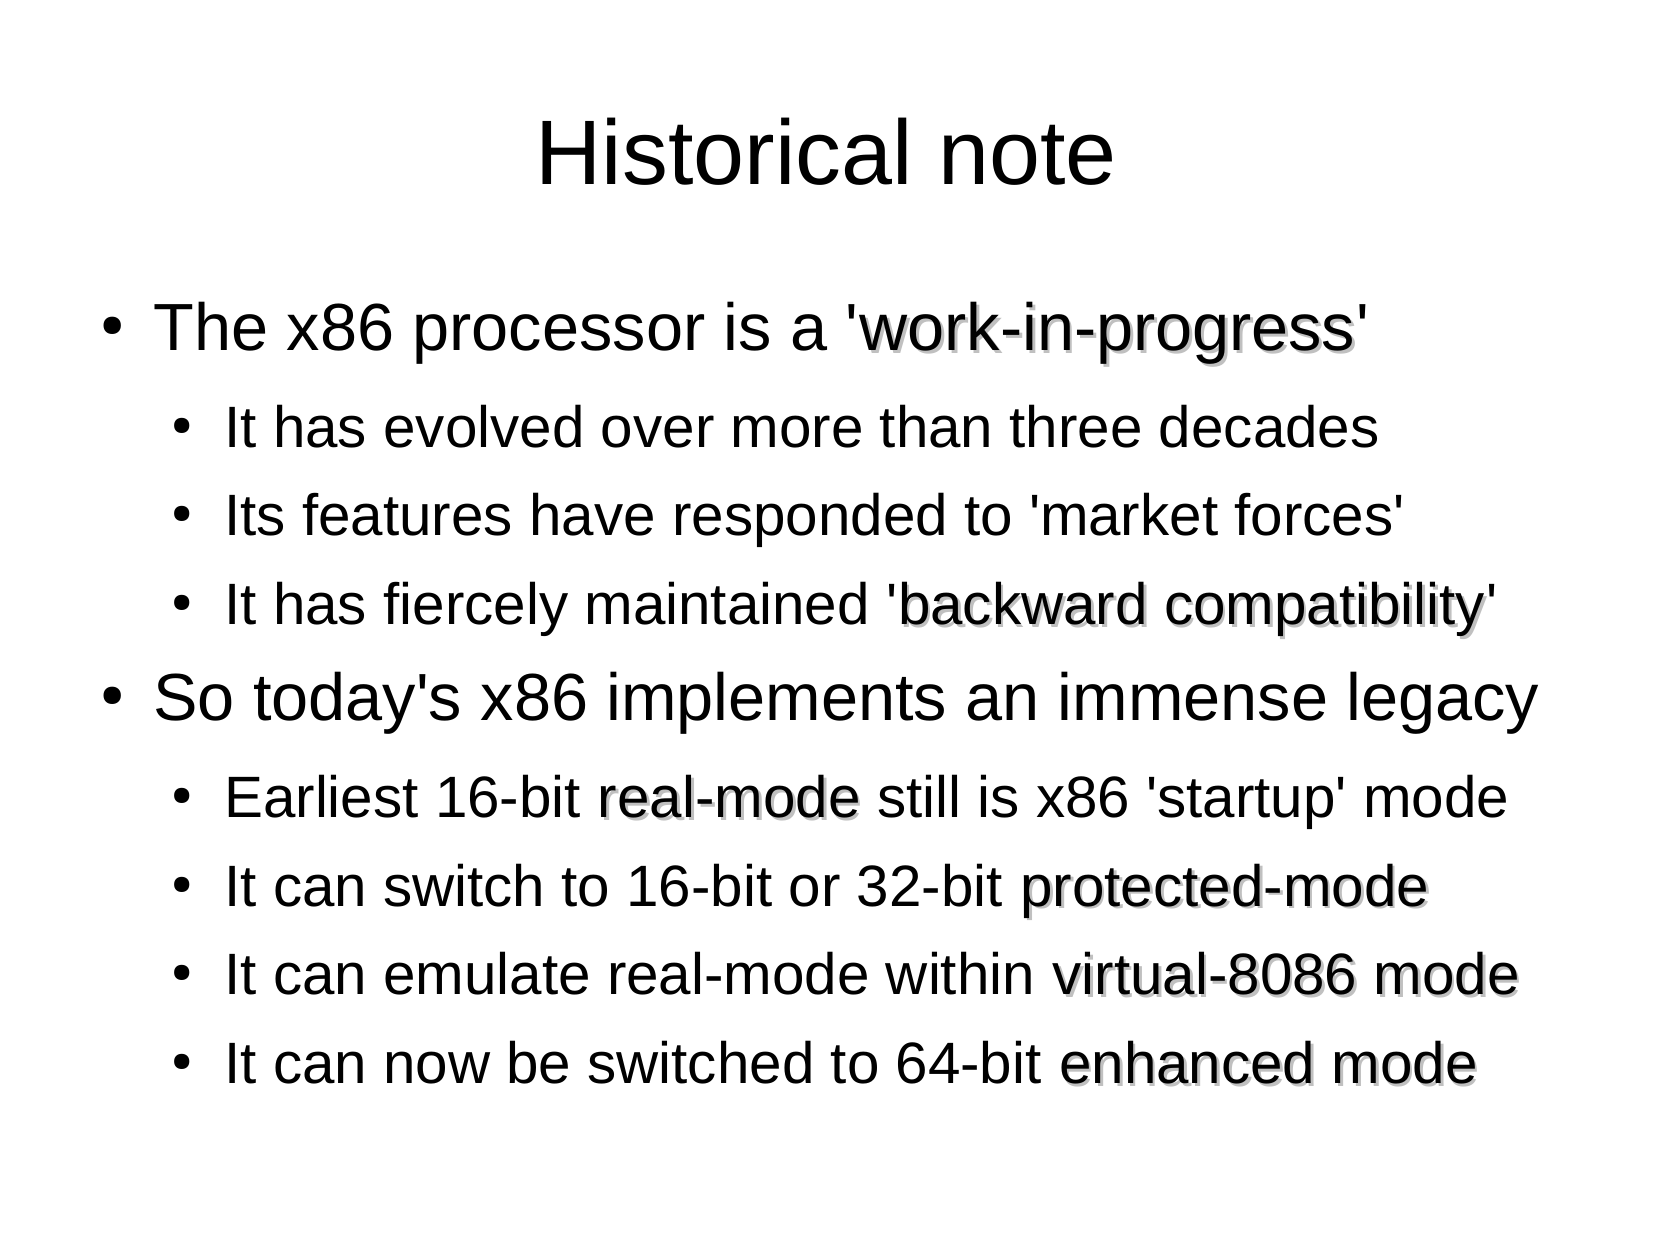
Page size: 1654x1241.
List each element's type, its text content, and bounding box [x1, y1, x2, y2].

list The x86 processor is a 'work-in-progress' It has evolved over more than three decades Its features have responded to 'market forces' It has fiercely maintained 'backward compatibility' So today's x86 implements an immense legacy Earliest 16-bit real-mode still is x86 'startup' mode It can switch to 16-bit or 32-bit protected-mode It can emulate real-mode within virtual-8086 mode It can now be switched to 64-bit enhanced mode [82, 290, 1571, 1096]
title Historical note [82, 56, 1571, 250]
